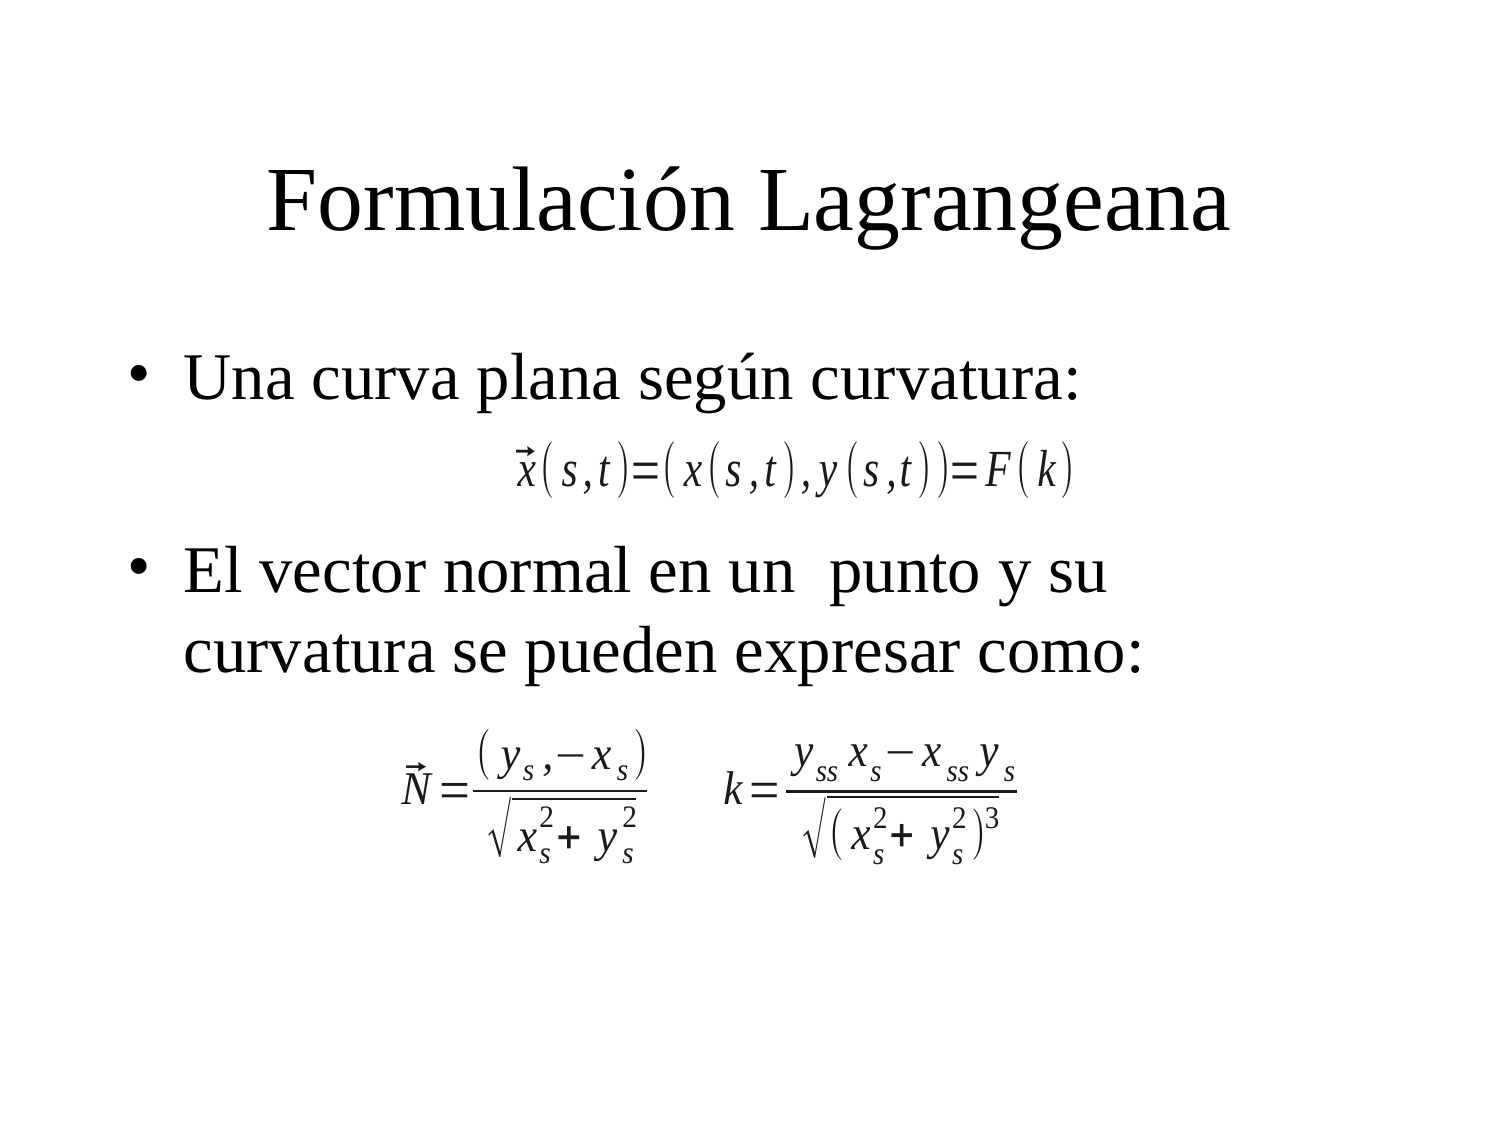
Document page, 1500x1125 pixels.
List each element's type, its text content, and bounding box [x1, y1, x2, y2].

chart [712, 725, 1034, 871]
chart [387, 725, 666, 871]
text_box Una curva plana según curvatura: El vector normal en un punto y su curvatura se pueden expresar como: [112, 324, 1388, 1001]
chart [504, 437, 1089, 501]
text_box Formulación Lagrangeana [112, 99, 1388, 288]
